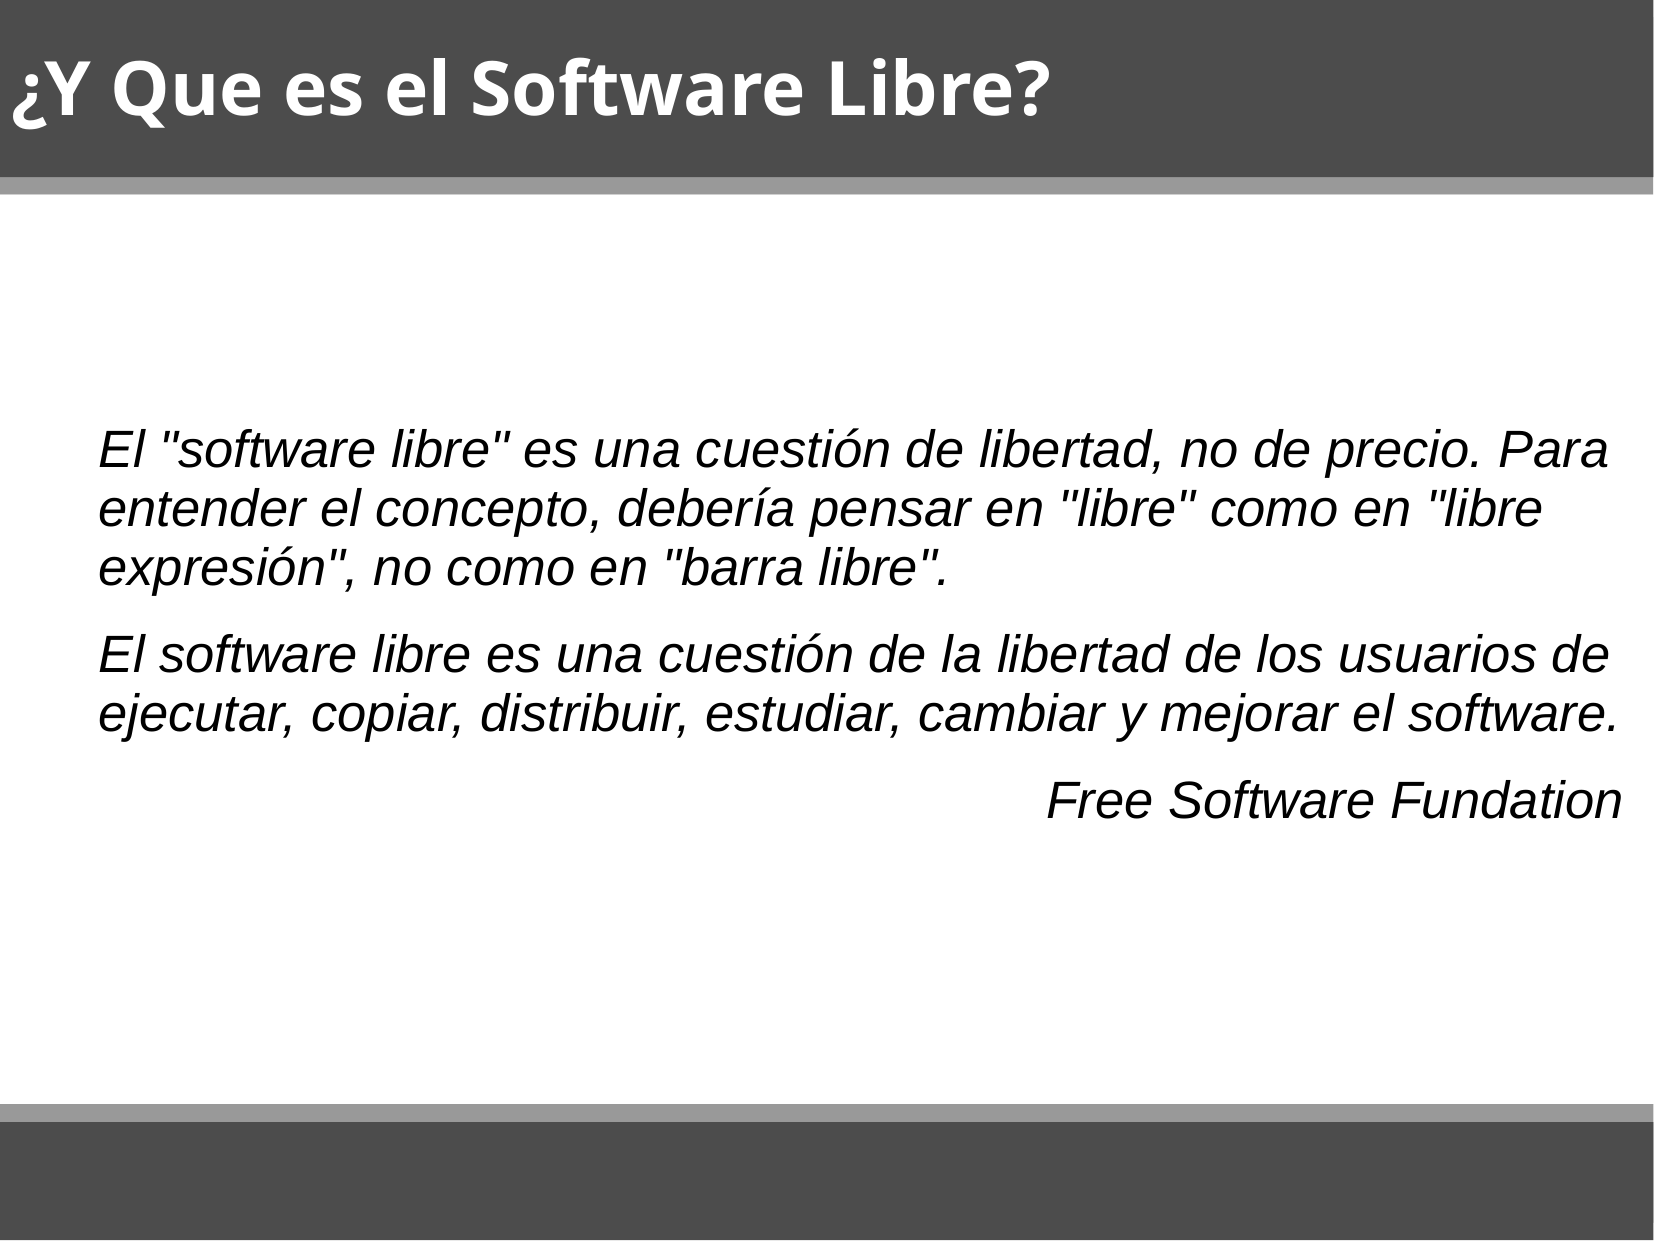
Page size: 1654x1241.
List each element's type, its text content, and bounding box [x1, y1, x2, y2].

title ¿Y Que es el Software Libre? [11, 15, 1654, 158]
list El "software libre" es una cuestión de libertad, no de precio. Para entender el concepto, debería pensar en "libre" como en "libre expresión", no como en "barra libre". El software libre es una cuestión de la libertad de los usuarios de ejecutar, copiar, distribuir, estudiar, cambiar y mejorar el software. Free Software Fundation [29, 420, 1625, 857]
